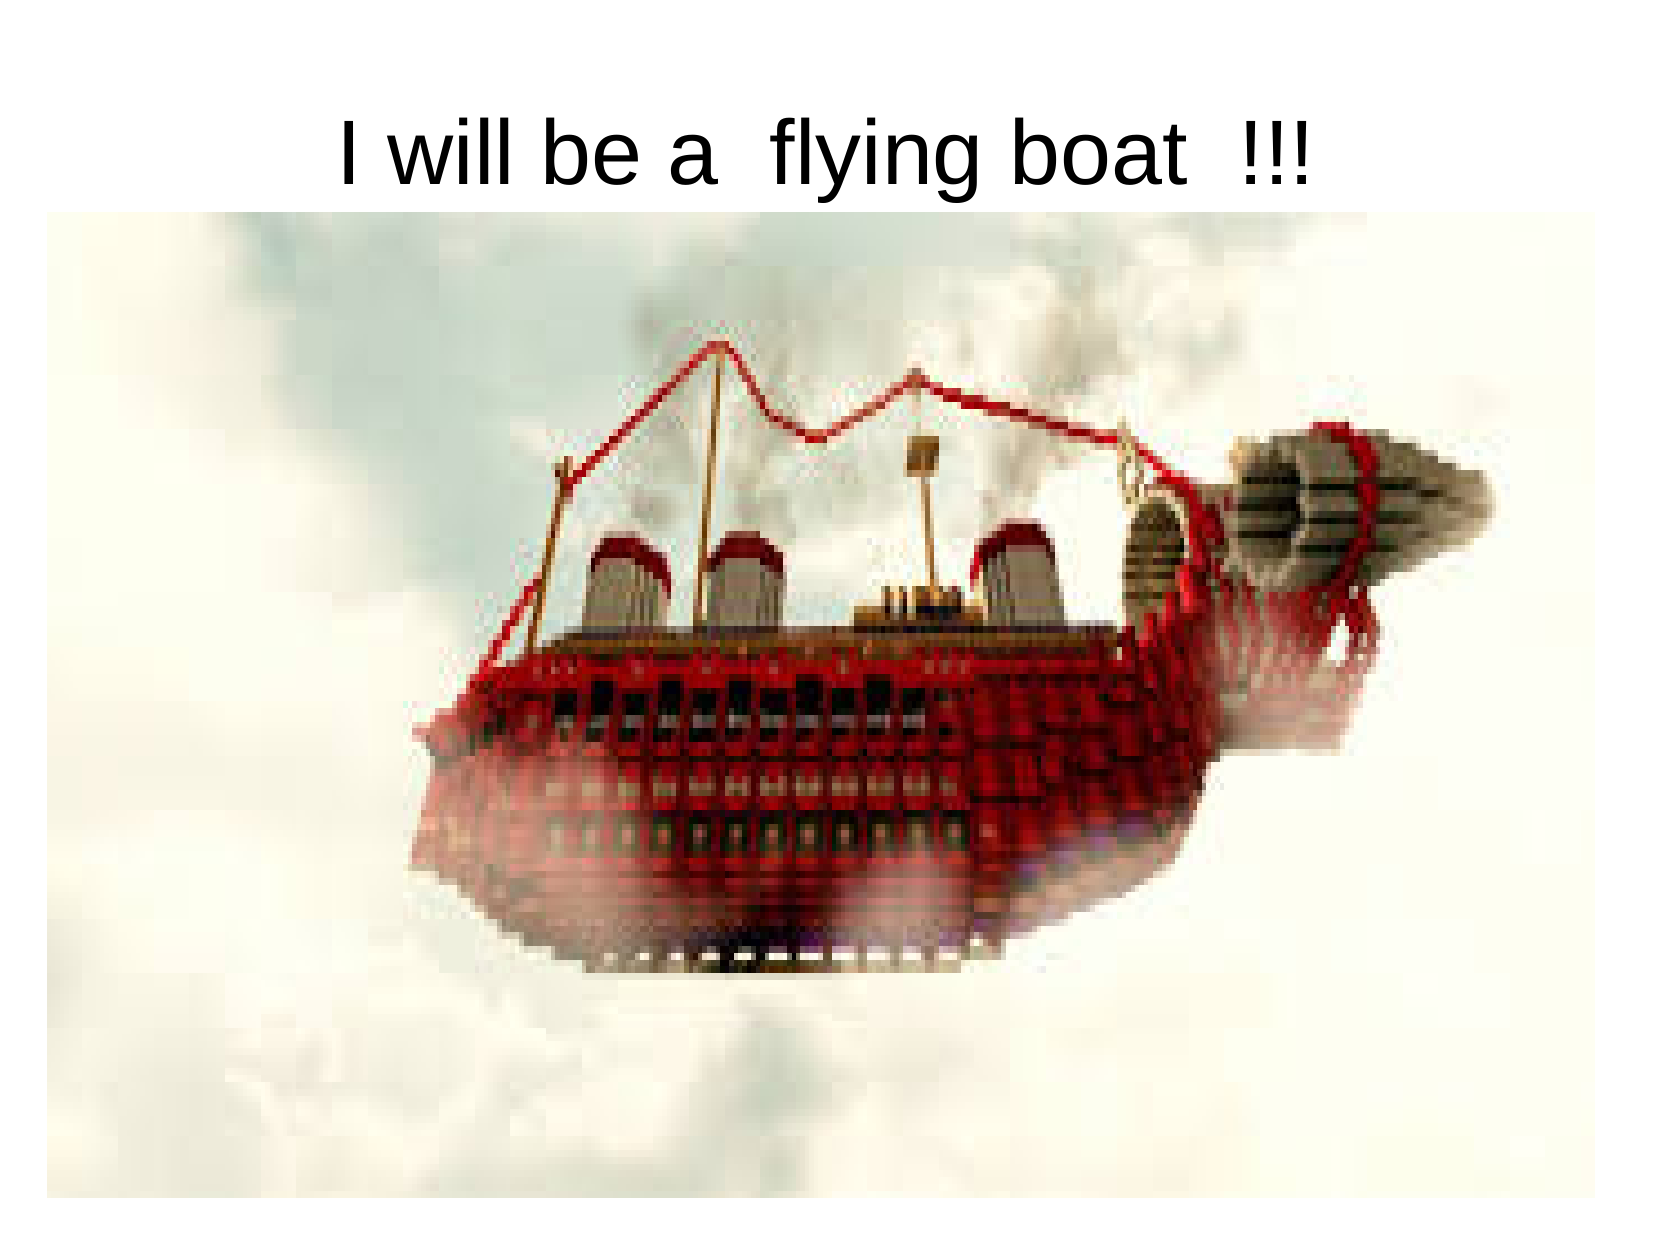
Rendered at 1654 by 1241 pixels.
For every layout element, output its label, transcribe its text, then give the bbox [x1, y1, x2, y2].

title I will be a flying boat !!! [82, 49, 1571, 212]
picture [47, 212, 1595, 1198]
